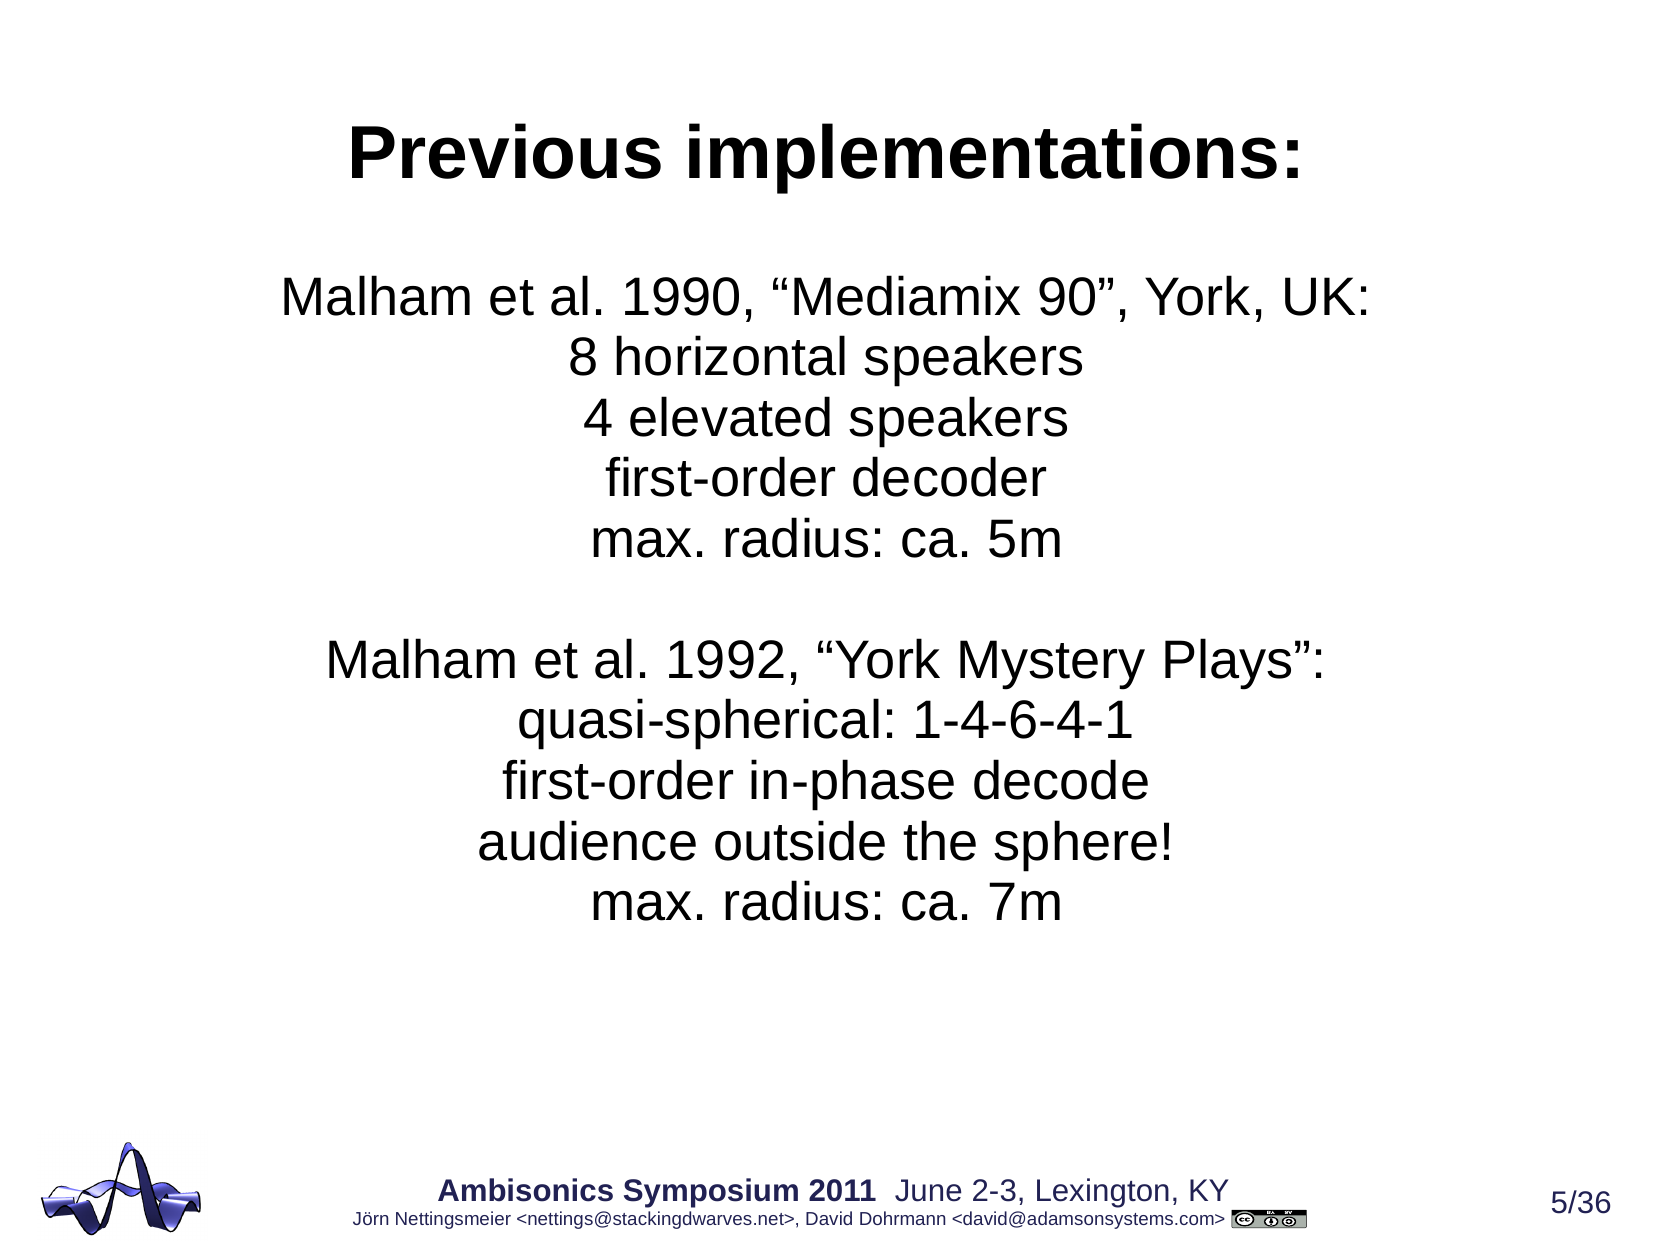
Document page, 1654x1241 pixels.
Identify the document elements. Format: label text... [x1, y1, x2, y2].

picture [37, 1130, 208, 1241]
title Previous implementations: [82, 49, 1571, 150]
subtitle Malham et al. 1990, “Mediamix 90”, York, UK: 8 horizontal speakers 4 elevated speakers first-order decoder max. radius: ca. 5m Malham et al. 1992, “York Mystery Plays”: quasi-spherical: 1-4-6-4-1 first-order in-phase decode audience outside the sphere! max. radius: ca. 7m [82, 150, 1571, 1109]
